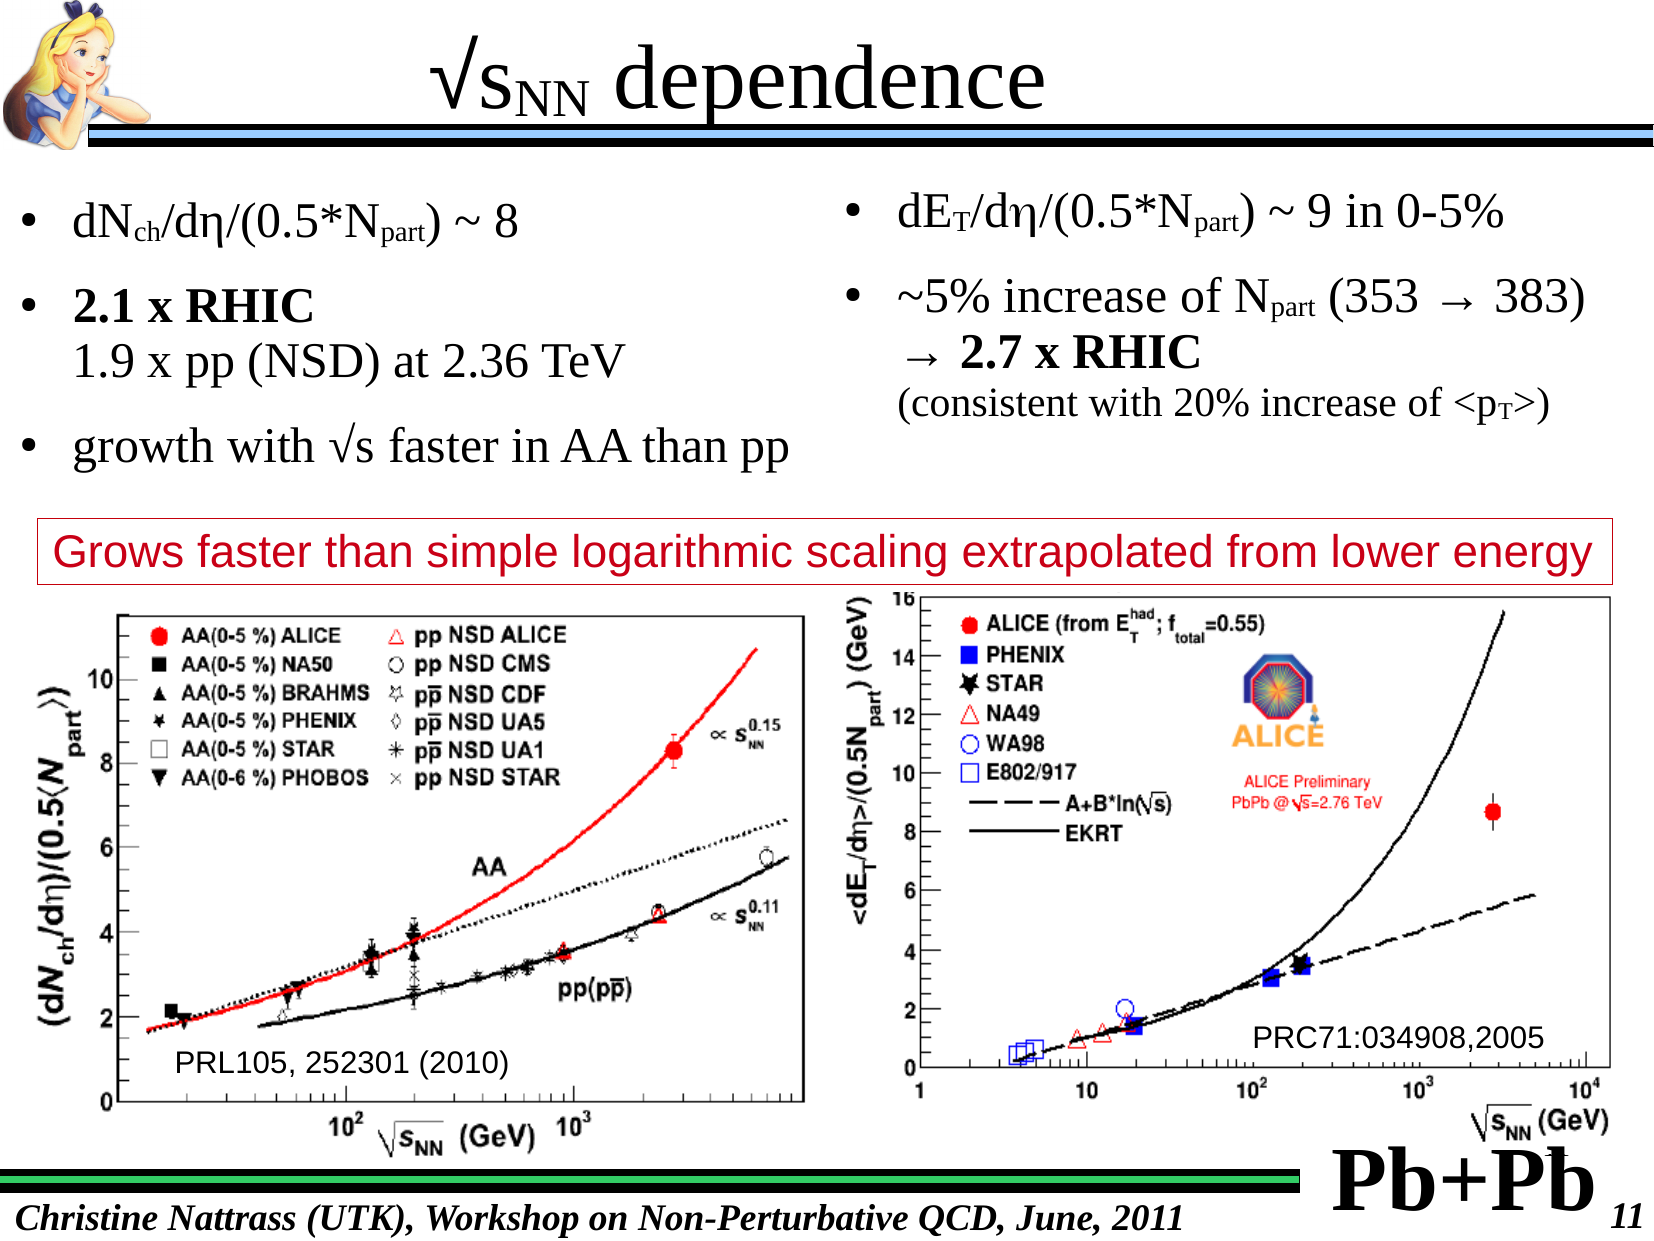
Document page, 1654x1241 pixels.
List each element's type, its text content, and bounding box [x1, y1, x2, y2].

text_box Pb+Pb [1312, 1121, 1613, 1238]
title √sNN dependence [0, 8, 1482, 147]
text_box PRC71:034908,2005 [1237, 1012, 1568, 1063]
picture [0, 596, 825, 1165]
list dET/dh/(0.5*Npart) ~ 9 in 0-5% ~5% increase of Npart (353 → 383) → 2.7 x RHIC (consistent with 20% increase of <pT>) [826, 183, 1653, 597]
picture [3, 0, 151, 8]
text_box Grows faster than simple logarithmic scaling extrapolated from lower energy [37, 518, 1613, 585]
list dNch/dη/(0.5*Npart) ~ 8 2.1 x RHIC 1.9 x pp (NSD) at 2.36 TeV growth with √s faster in AA than pp [2, 193, 865, 607]
picture [834, 592, 1654, 1154]
text_box PRL105, 252301 (2010) [159, 1037, 601, 1088]
